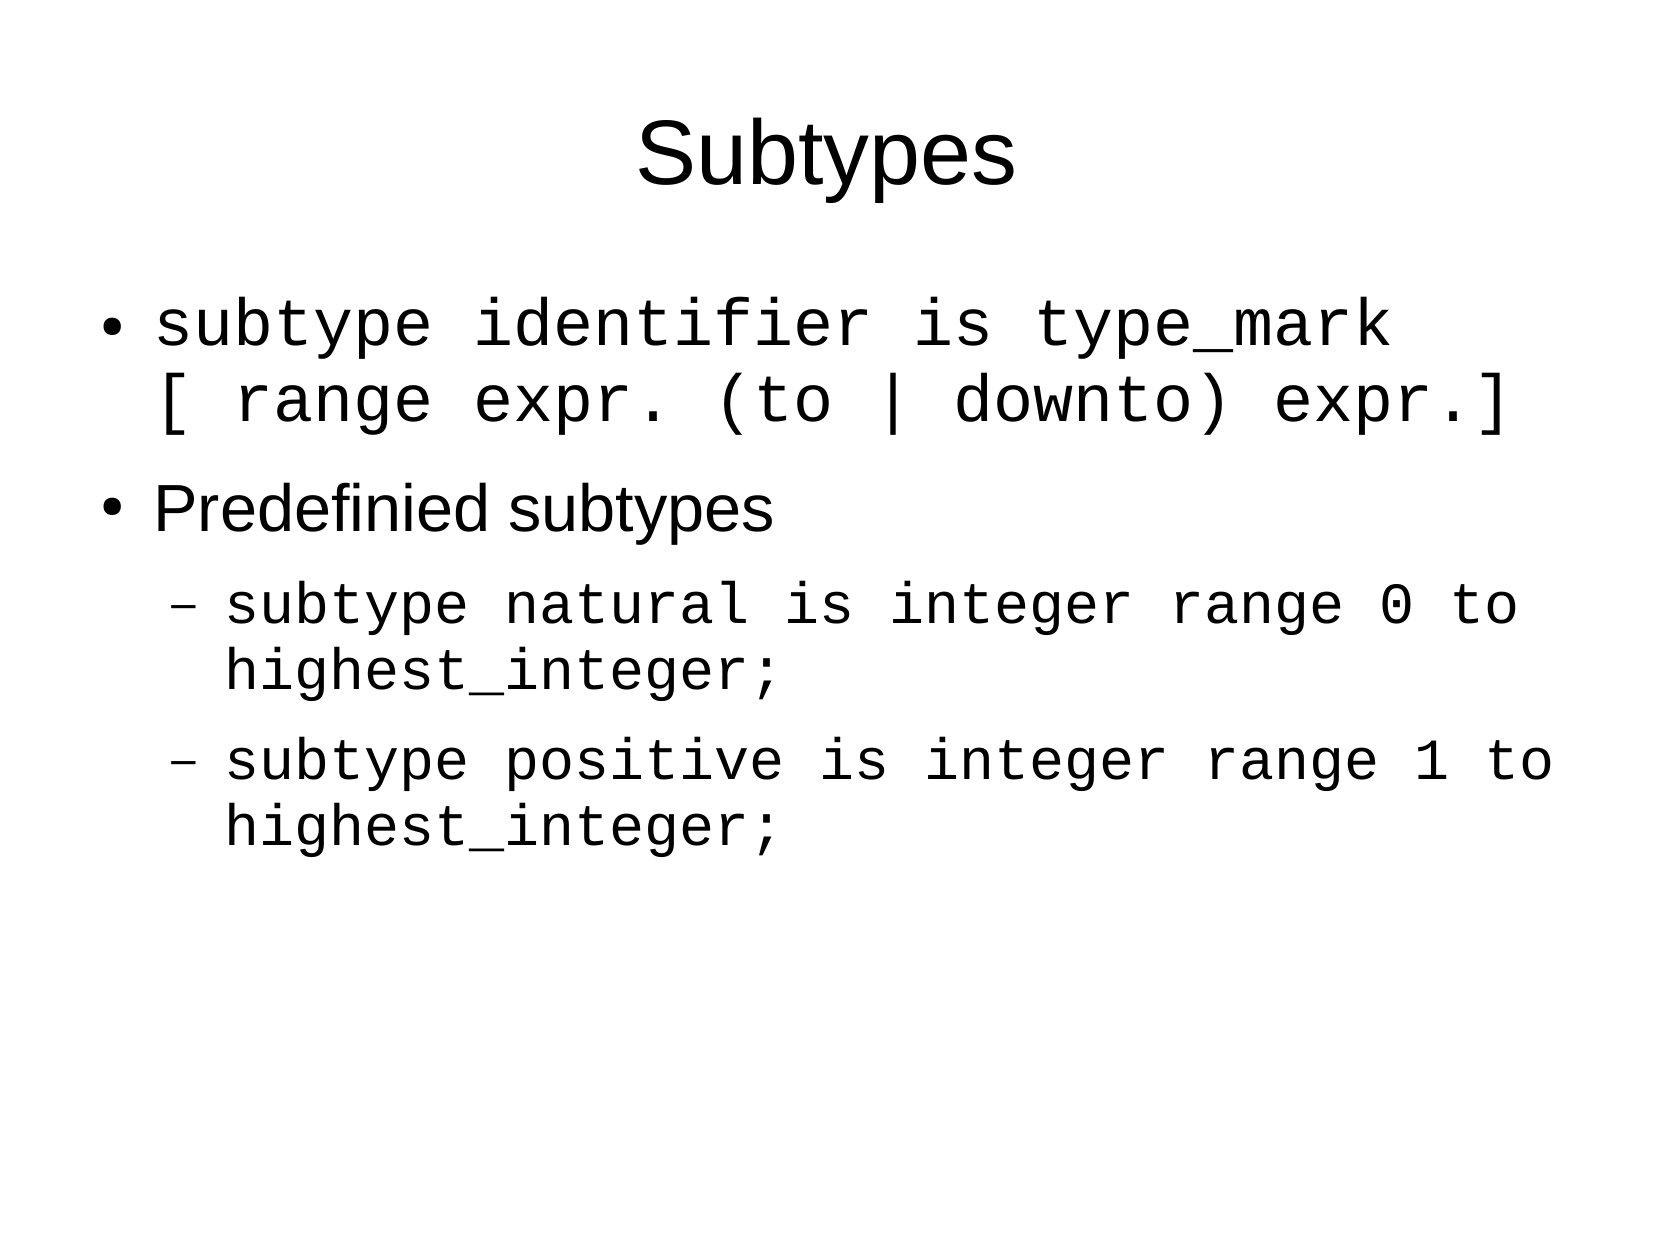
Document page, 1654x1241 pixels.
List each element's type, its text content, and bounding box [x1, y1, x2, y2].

title Subtypes [82, 49, 1571, 257]
list subtype identifier is type_mark [ range expr. (to | downto) expr.] Predefinied subtypes subtype natural is integer range 0 to highest_integer; subtype positive is integer range 1 to highest_integer; [82, 290, 1571, 1010]
